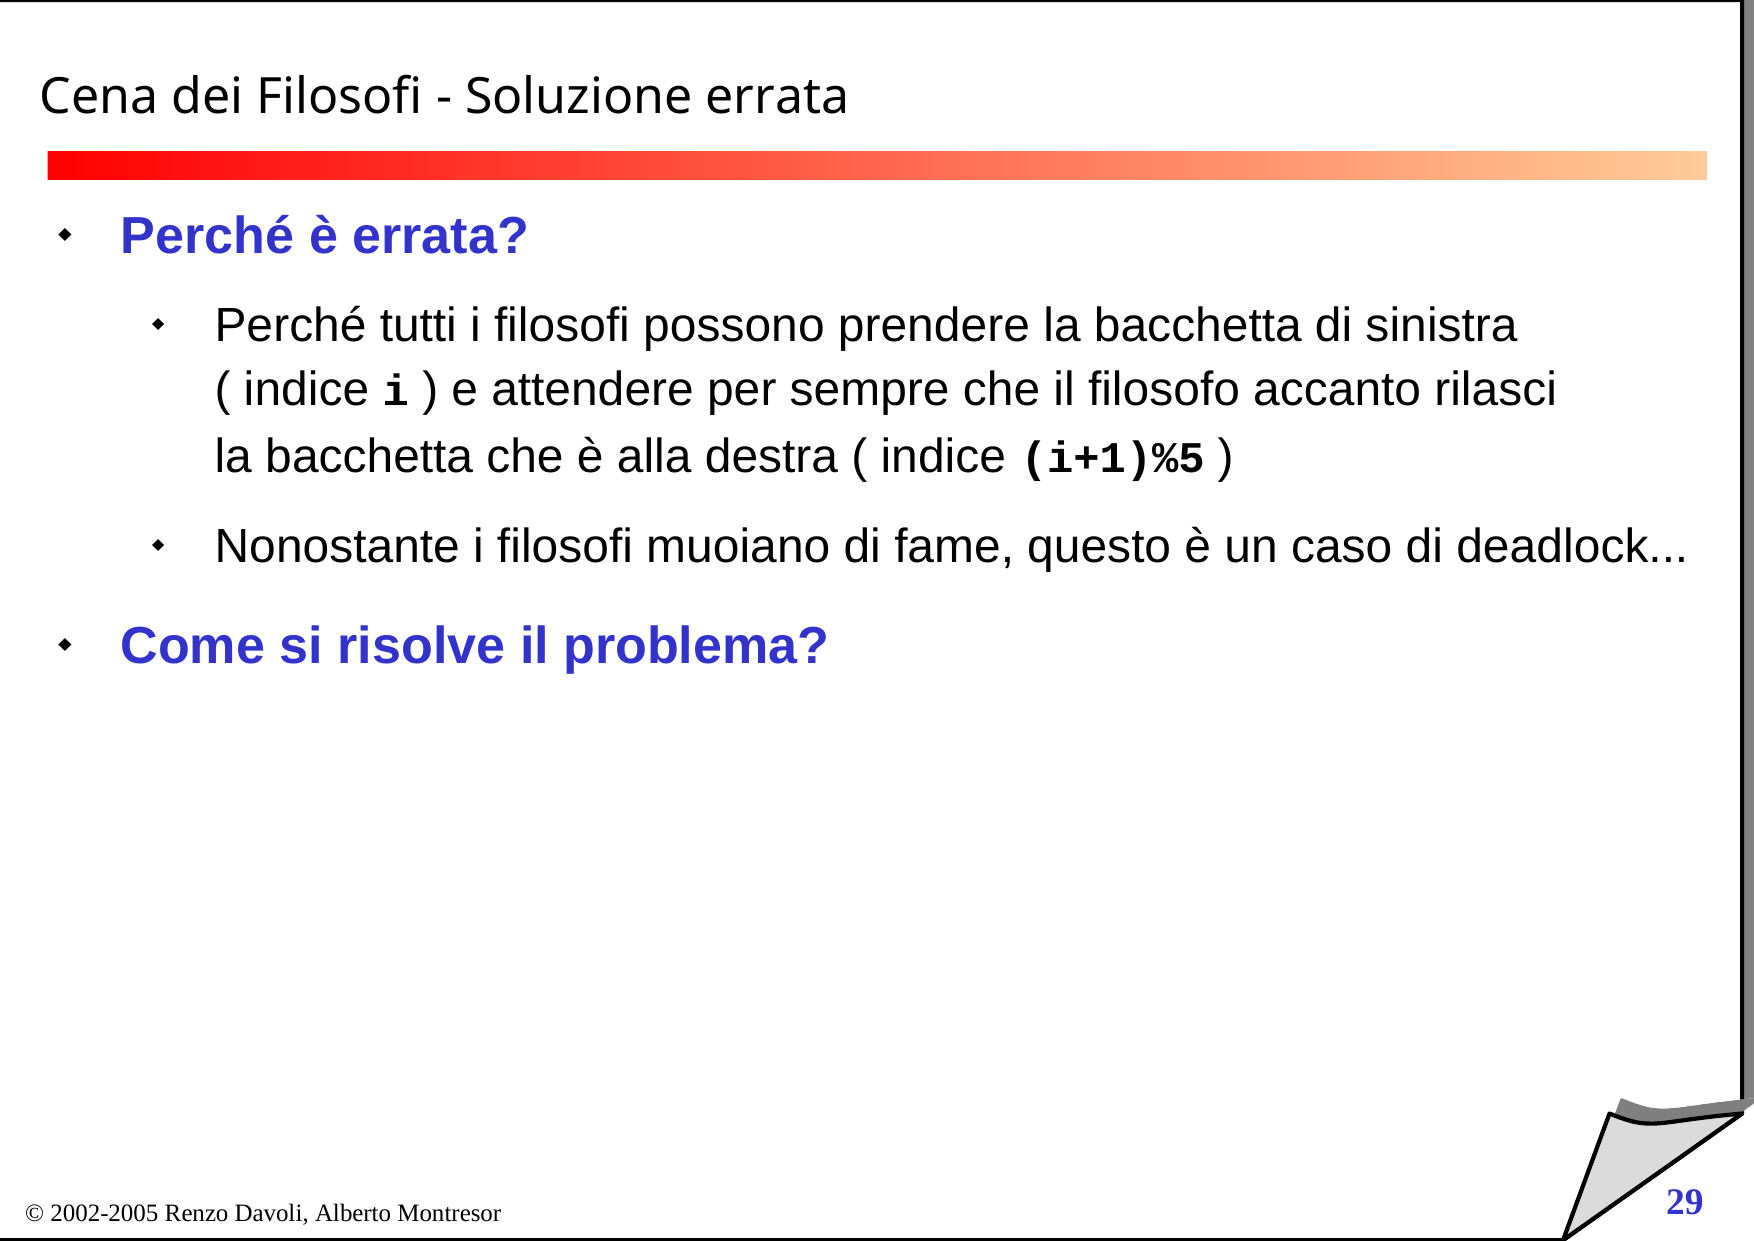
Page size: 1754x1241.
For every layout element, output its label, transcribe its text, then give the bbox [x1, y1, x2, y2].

title Cena dei Filosofi - Soluzione errata [39, 49, 1713, 144]
list Perché è errata? Perché tutti i filosofi possono prendere la bacchetta di sinistra ( indice i ) e attendere per sempre che il filosofo accanto rilasci la bacchetta che è alla destra ( indice (i+1)%5 ) Nonostante i filosofi muoiano di fame, questo è un caso di deadlock... Come si risolve il problema? [58, 206, 1696, 815]
